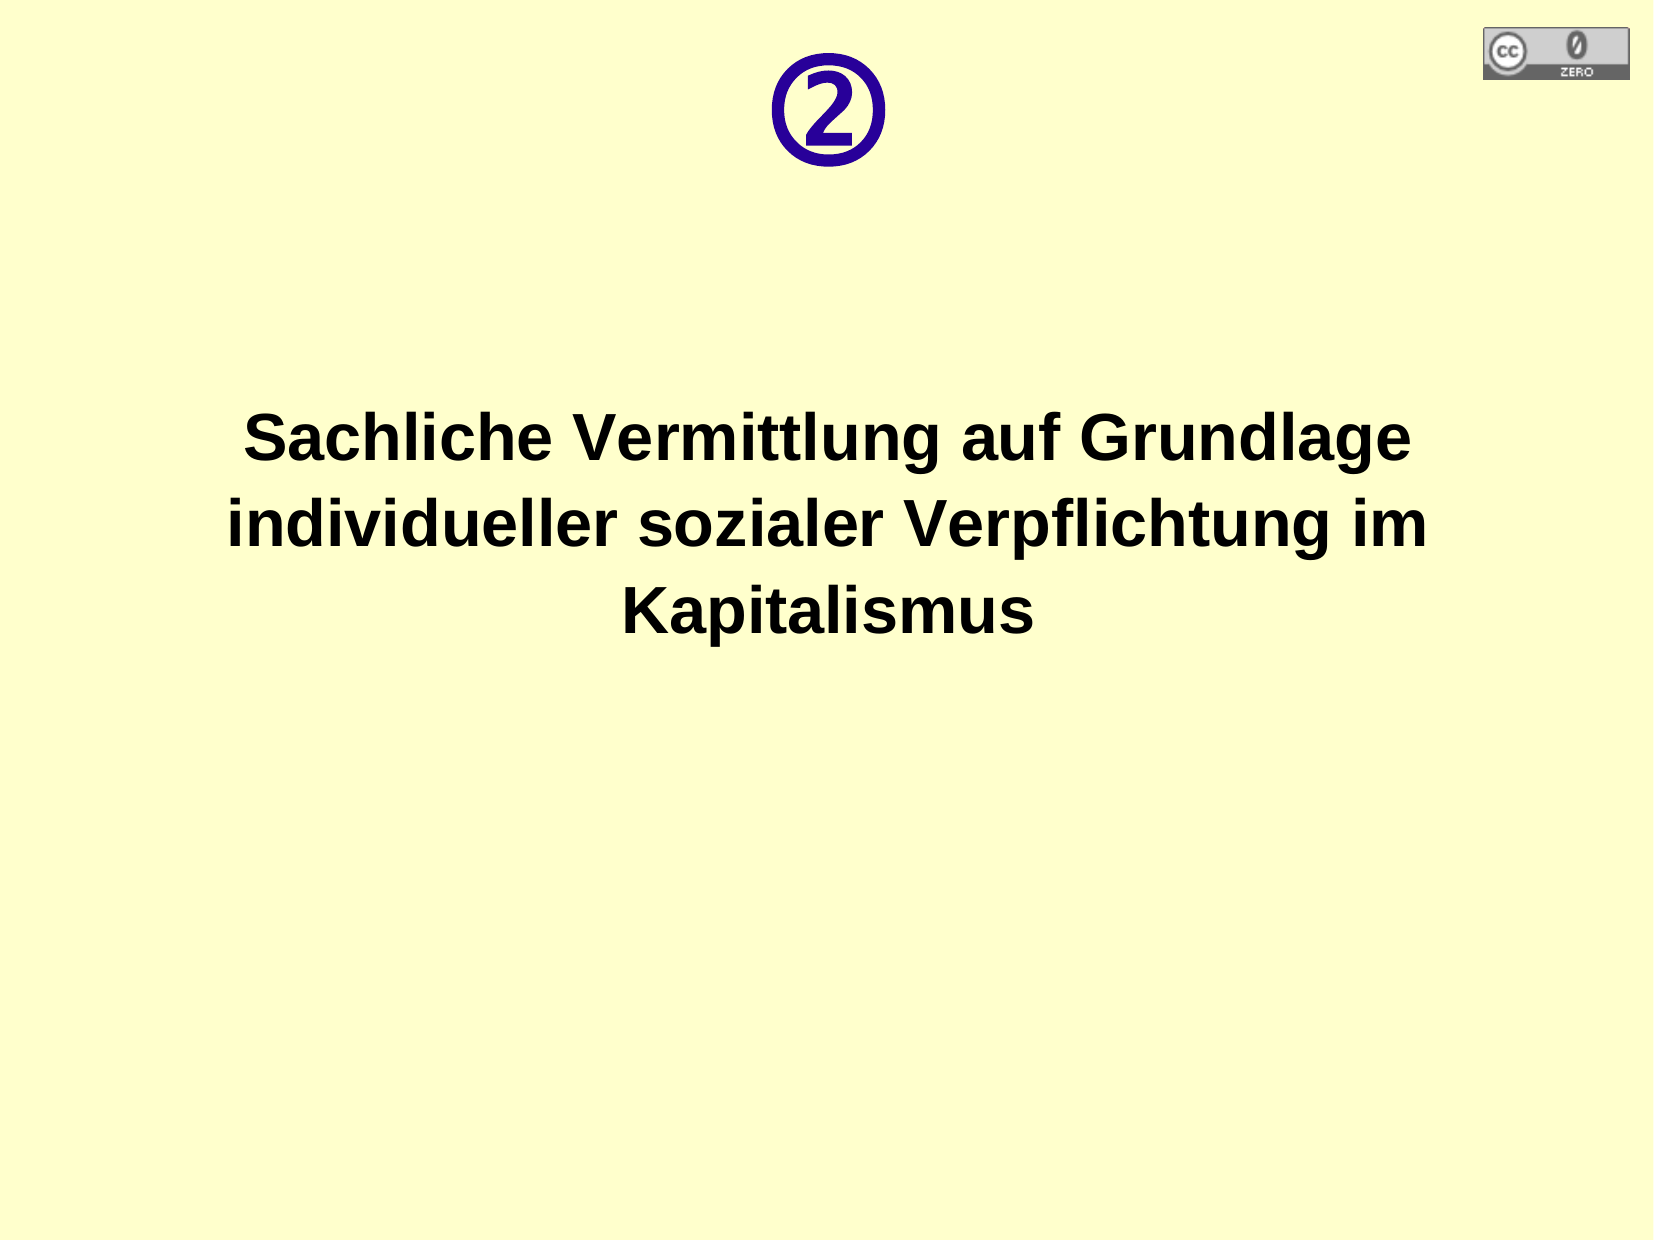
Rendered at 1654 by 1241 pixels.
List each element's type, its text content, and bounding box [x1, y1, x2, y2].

title ➁ [86, 35, 1571, 221]
picture [1483, 27, 1630, 80]
list Sachliche Vermittlung auf Grundlage individueller sozialer Verpflichtung im Kapitalismus [92, 226, 1565, 1034]
